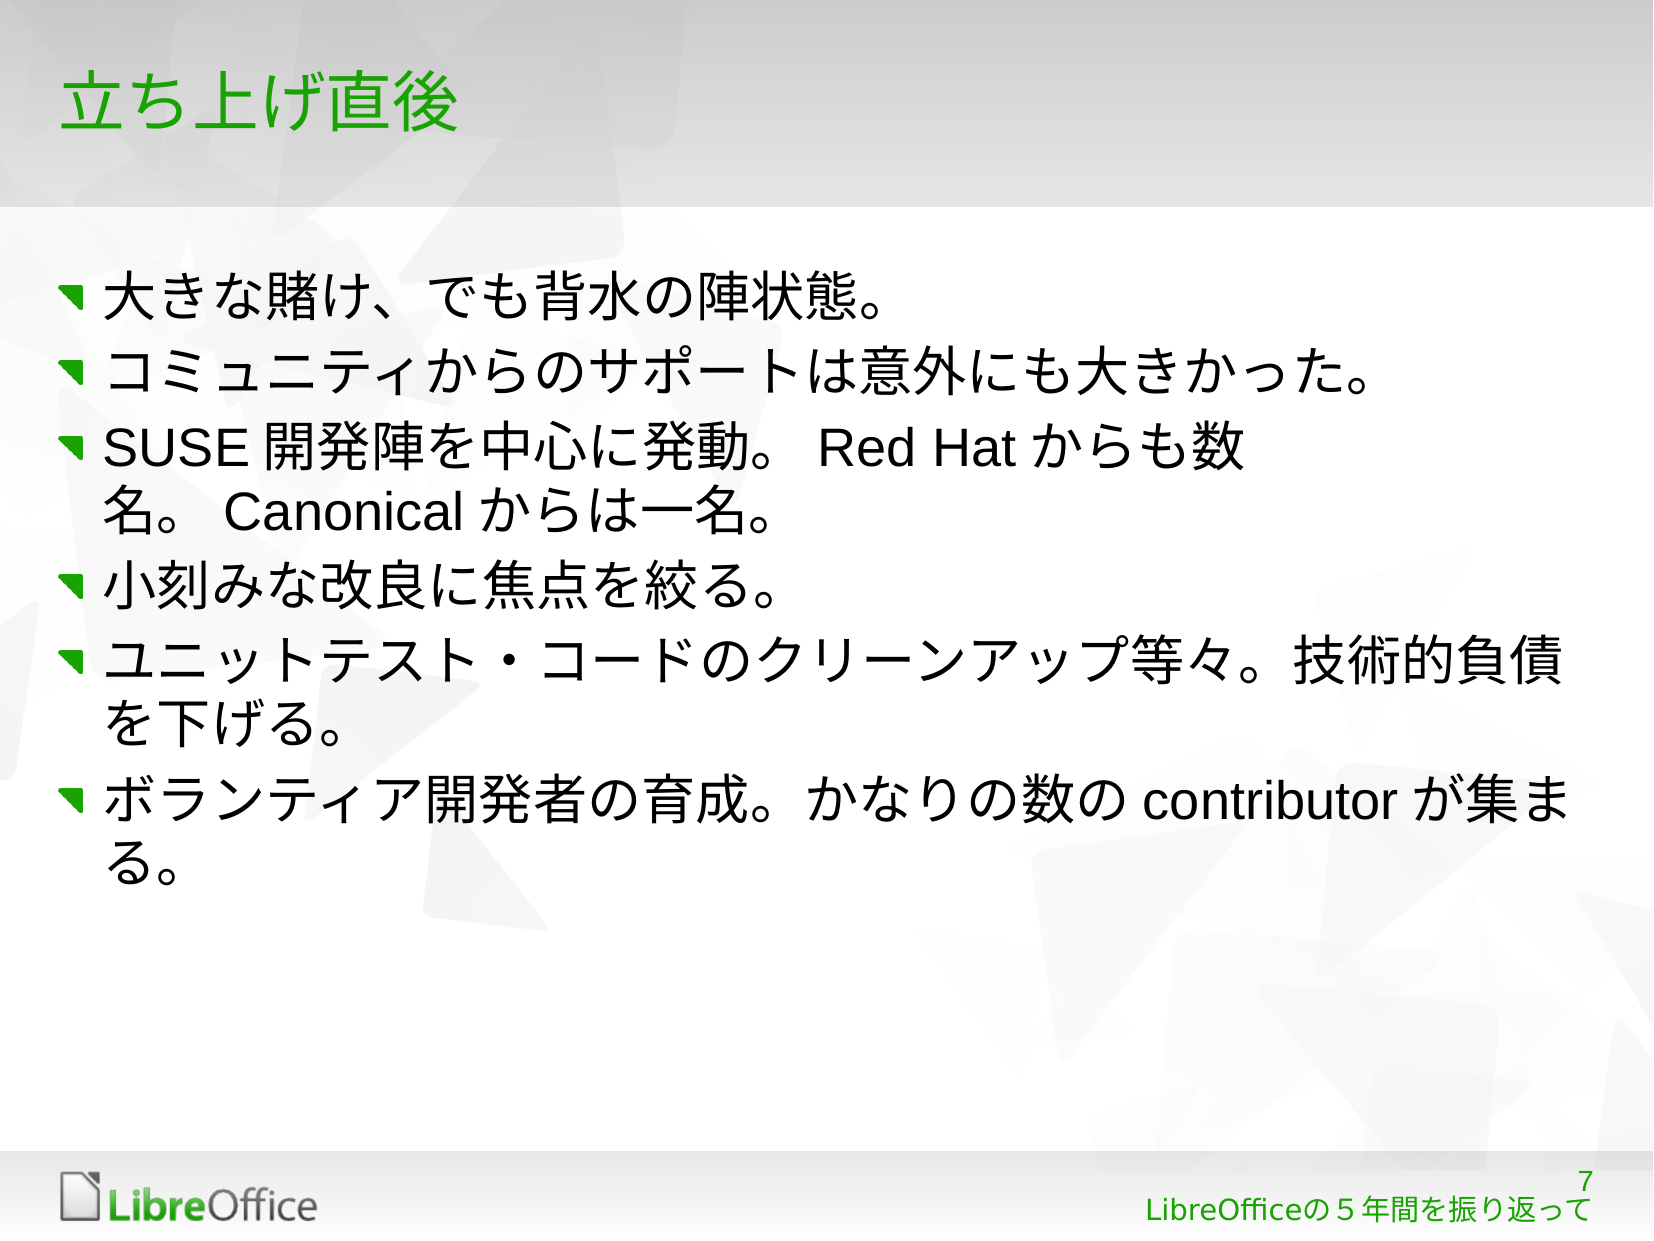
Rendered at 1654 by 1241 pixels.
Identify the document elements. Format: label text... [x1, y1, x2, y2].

picture [41, 1152, 337, 1241]
picture [0, 0, 783, 931]
title 立ち上げ直後 [58, 29, 1594, 178]
list 大きな賭け、でも背水の陣状態。 コミュニティからのサポートは意外にも大きかった。 SUSE開発陣を中心に発動。Red Hatからも数名。Canonicalからは一名。 小刻みな改良に焦点を絞る。 ユニットテスト・コードのクリーンアップ等々。技術的負債を下げる。 ボランティア開発者の育成。かなりの数のcontributorが集まる。 [58, 265, 1594, 986]
picture [915, 548, 1653, 1170]
